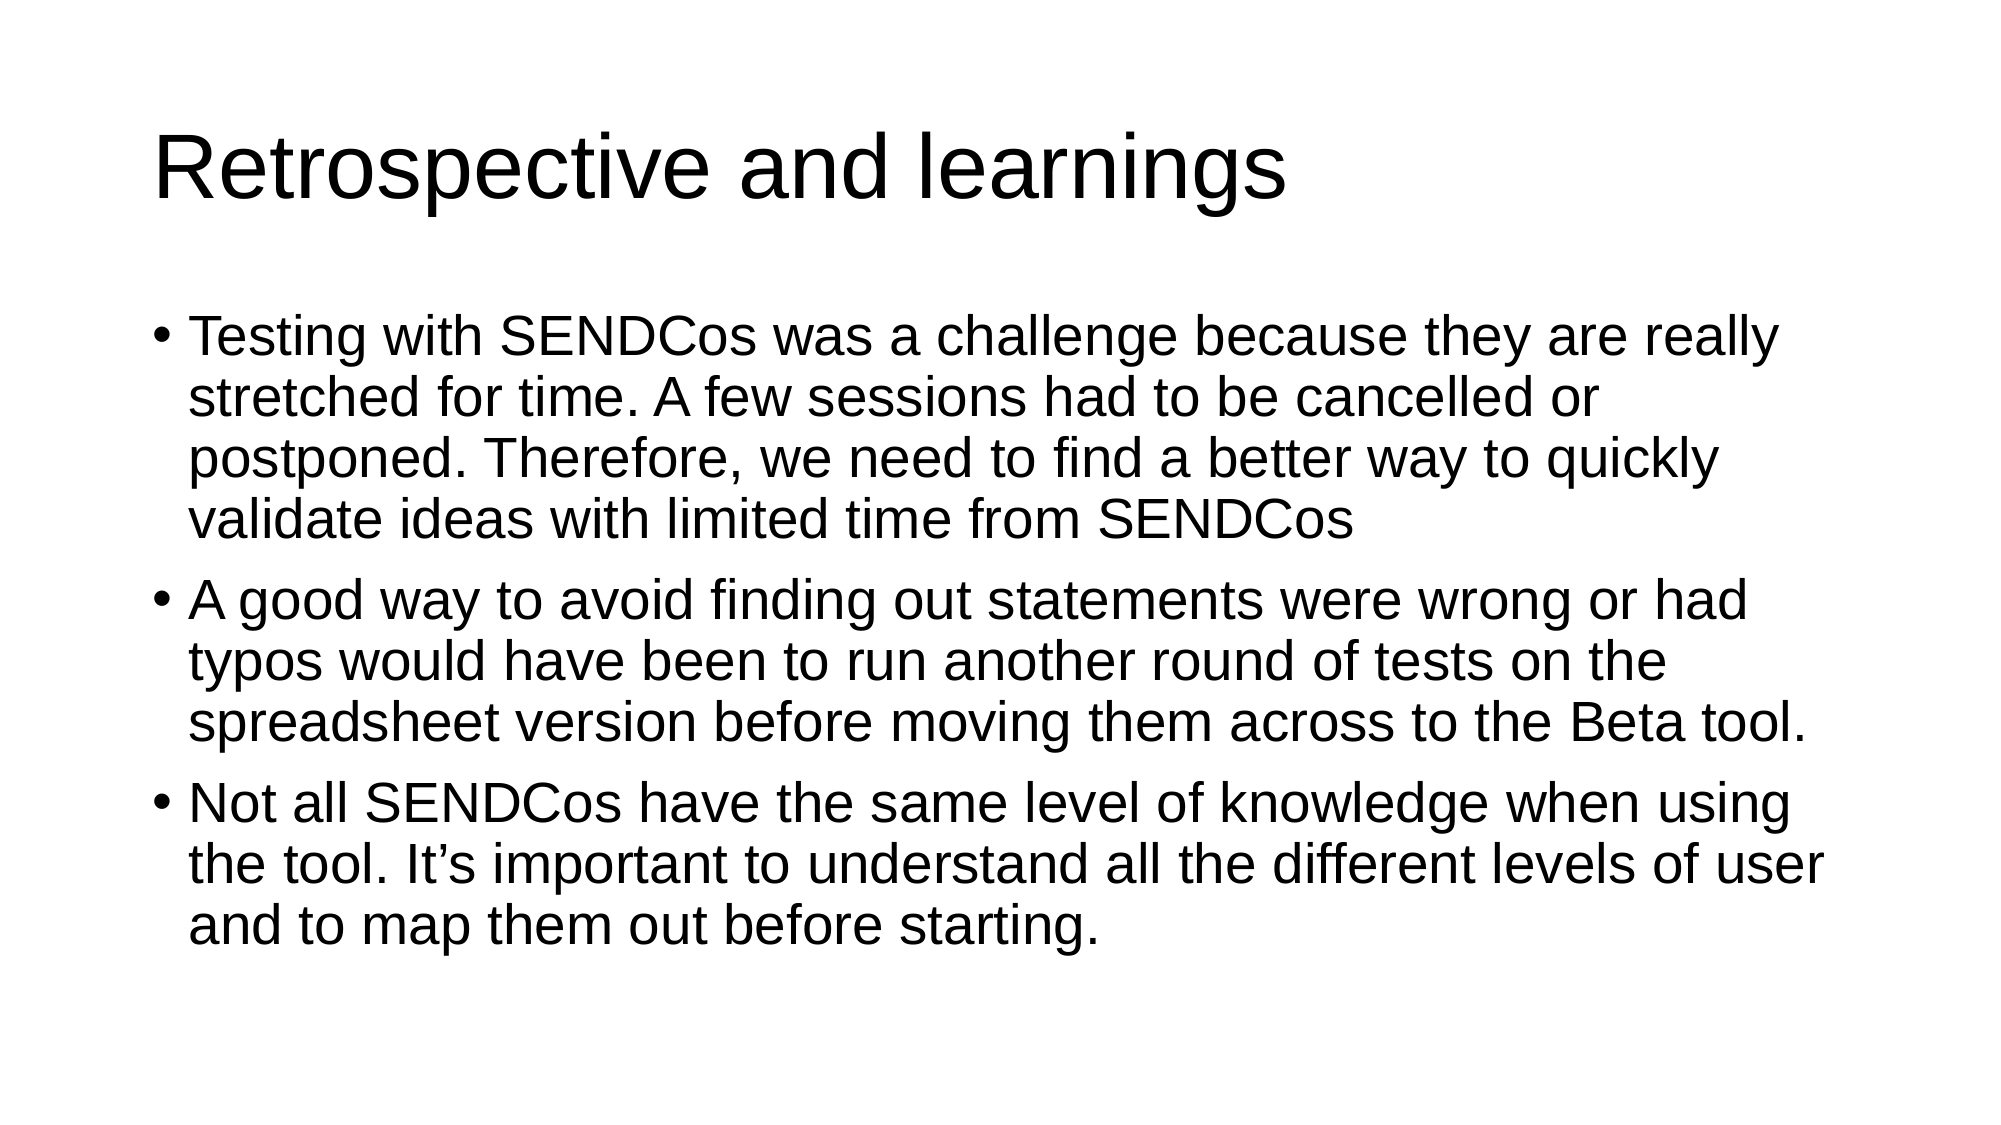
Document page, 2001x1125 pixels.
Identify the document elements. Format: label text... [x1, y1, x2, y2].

title Retrospective and learnings [137, 59, 1863, 278]
list Testing with SENDCos was a challenge because they are really stretched for time. A few sessions had to be cancelled or postponed. Therefore, we need to find a better way to quickly validate ideas with limited time from SENDCos A good way to avoid finding out statements were wrong or had typos would have been to run another round of tests on the spreadsheet version before moving them across to the Beta tool. Not all SENDCos have the same level of knowledge when using the tool. It’s important to understand all the different levels of user and to map them out before starting. [137, 299, 1863, 1014]
